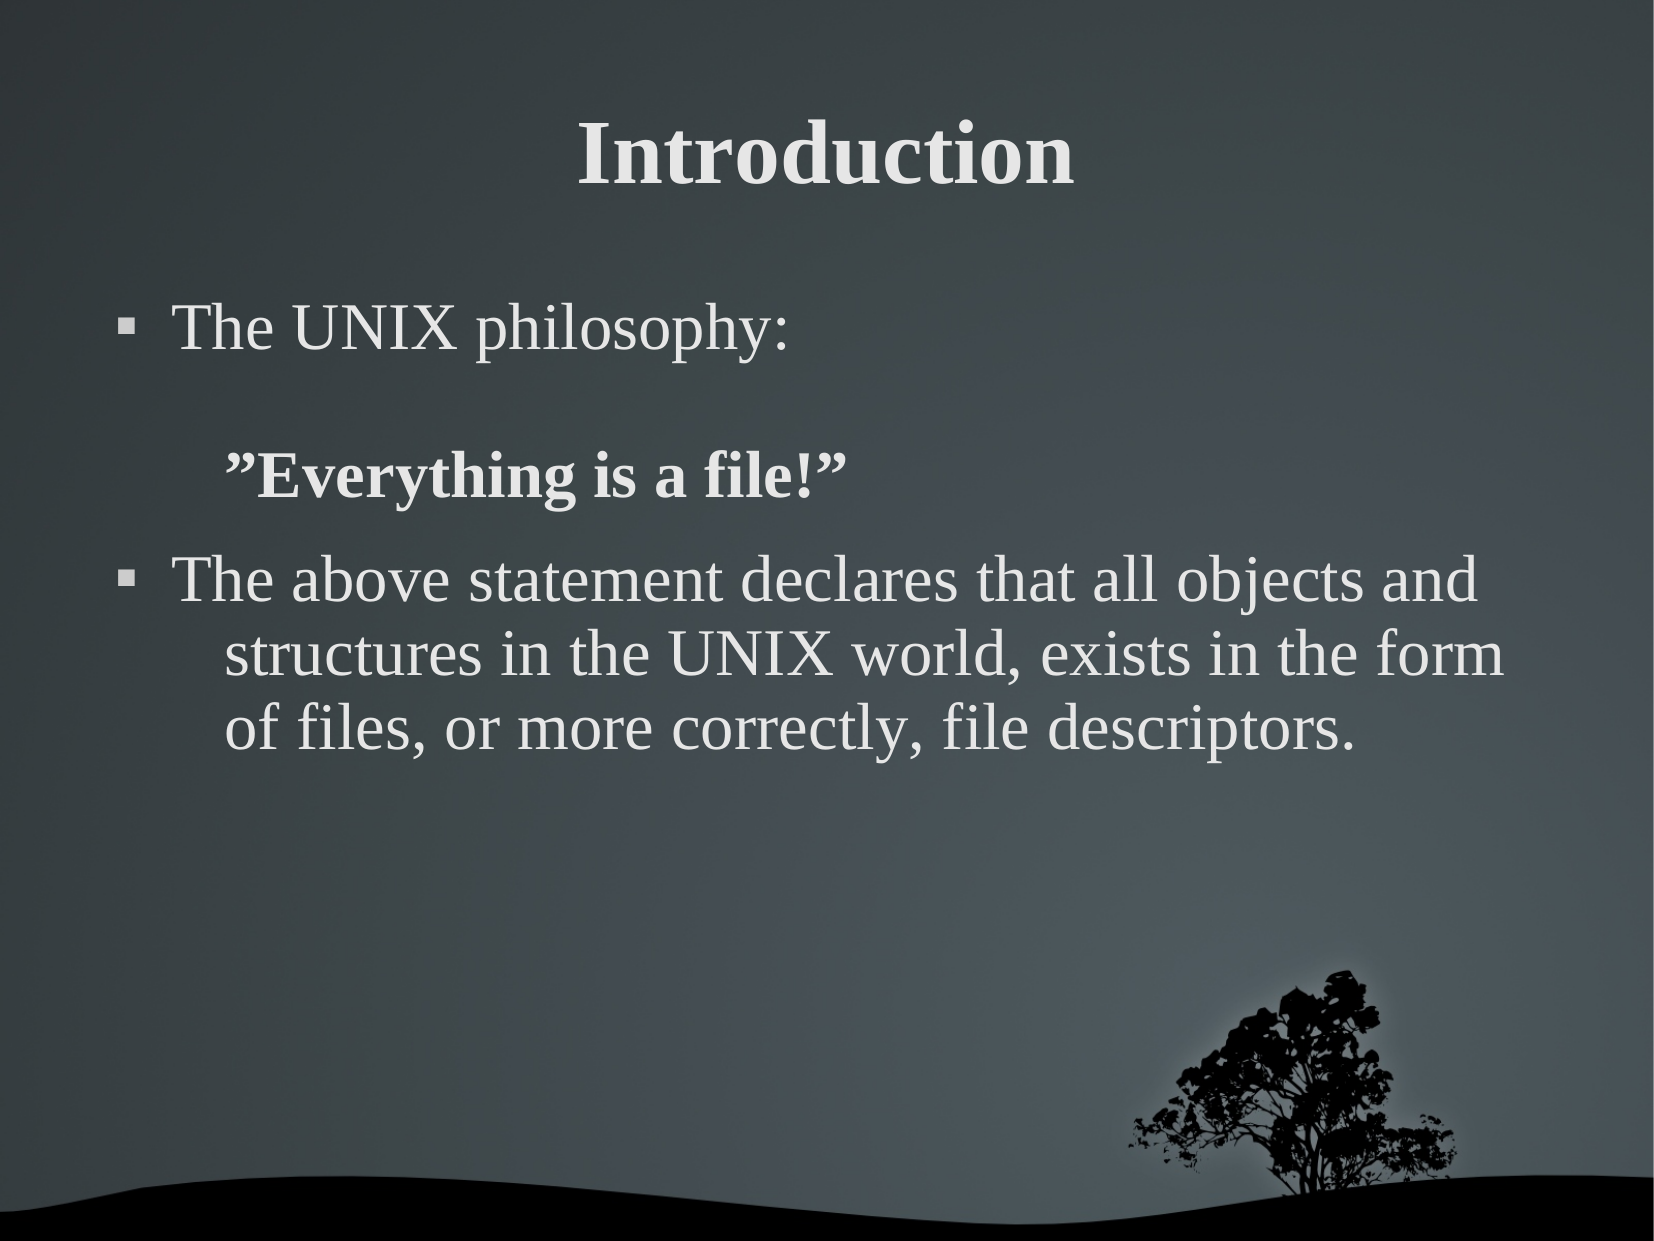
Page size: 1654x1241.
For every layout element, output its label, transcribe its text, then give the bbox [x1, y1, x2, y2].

picture [0, 0, 1654, 1241]
title Introduction [82, 49, 1571, 257]
list The UNIX philosophy: ”Everything is a file!” The above statement declares that all objects and structures in the UNIX world, exists in the form of files, or more correctly, file descriptors. [82, 290, 1571, 1109]
